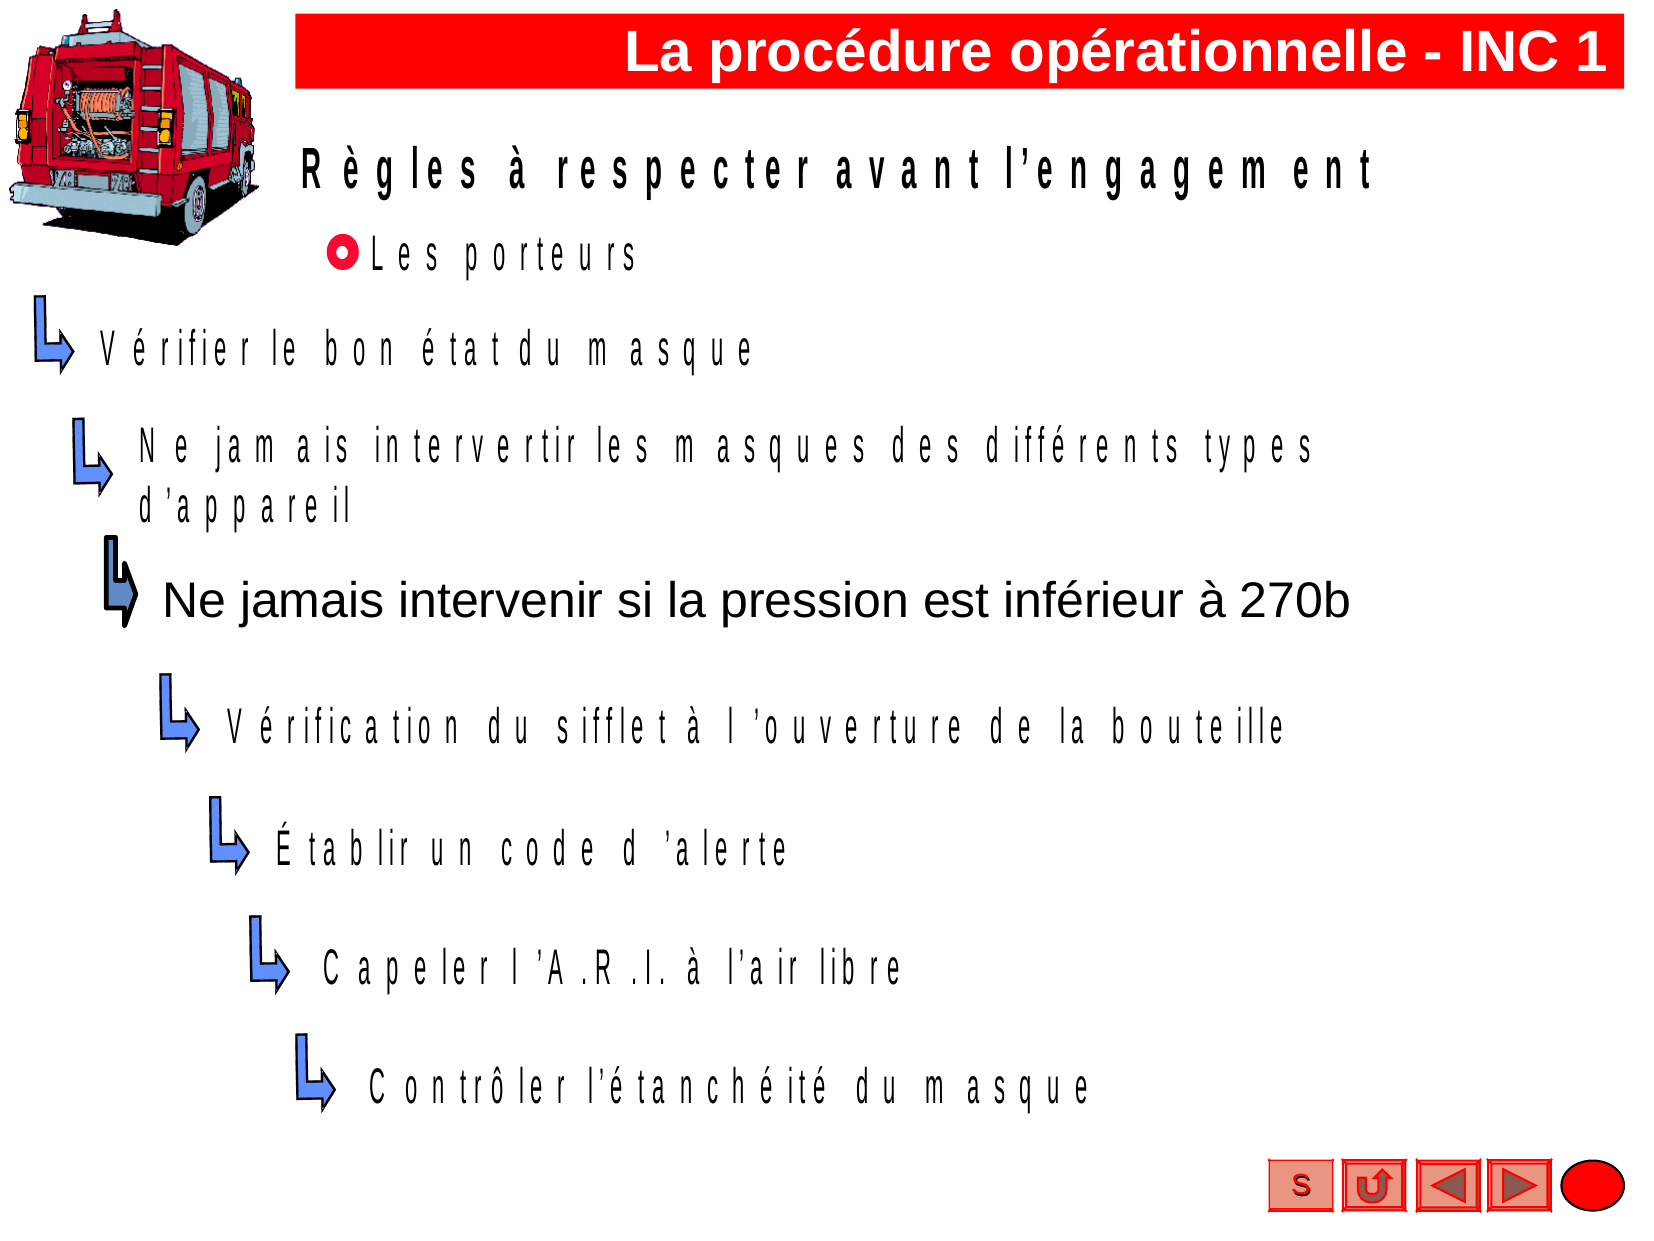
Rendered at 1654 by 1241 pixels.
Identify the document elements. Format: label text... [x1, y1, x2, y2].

text_box [106, 537, 136, 627]
picture [249, 915, 945, 1027]
picture [8, 8, 260, 246]
picture [295, 1033, 1134, 1145]
text_box [1561, 1160, 1625, 1211]
picture [209, 796, 832, 907]
picture [159, 673, 1329, 785]
picture [33, 113, 1418, 564]
text_box Ne jamais intervenir si la pression est inférieur à 270b [147, 564, 1447, 636]
text_box La procédure opérationnelle - INC 1 [295, 13, 1625, 89]
